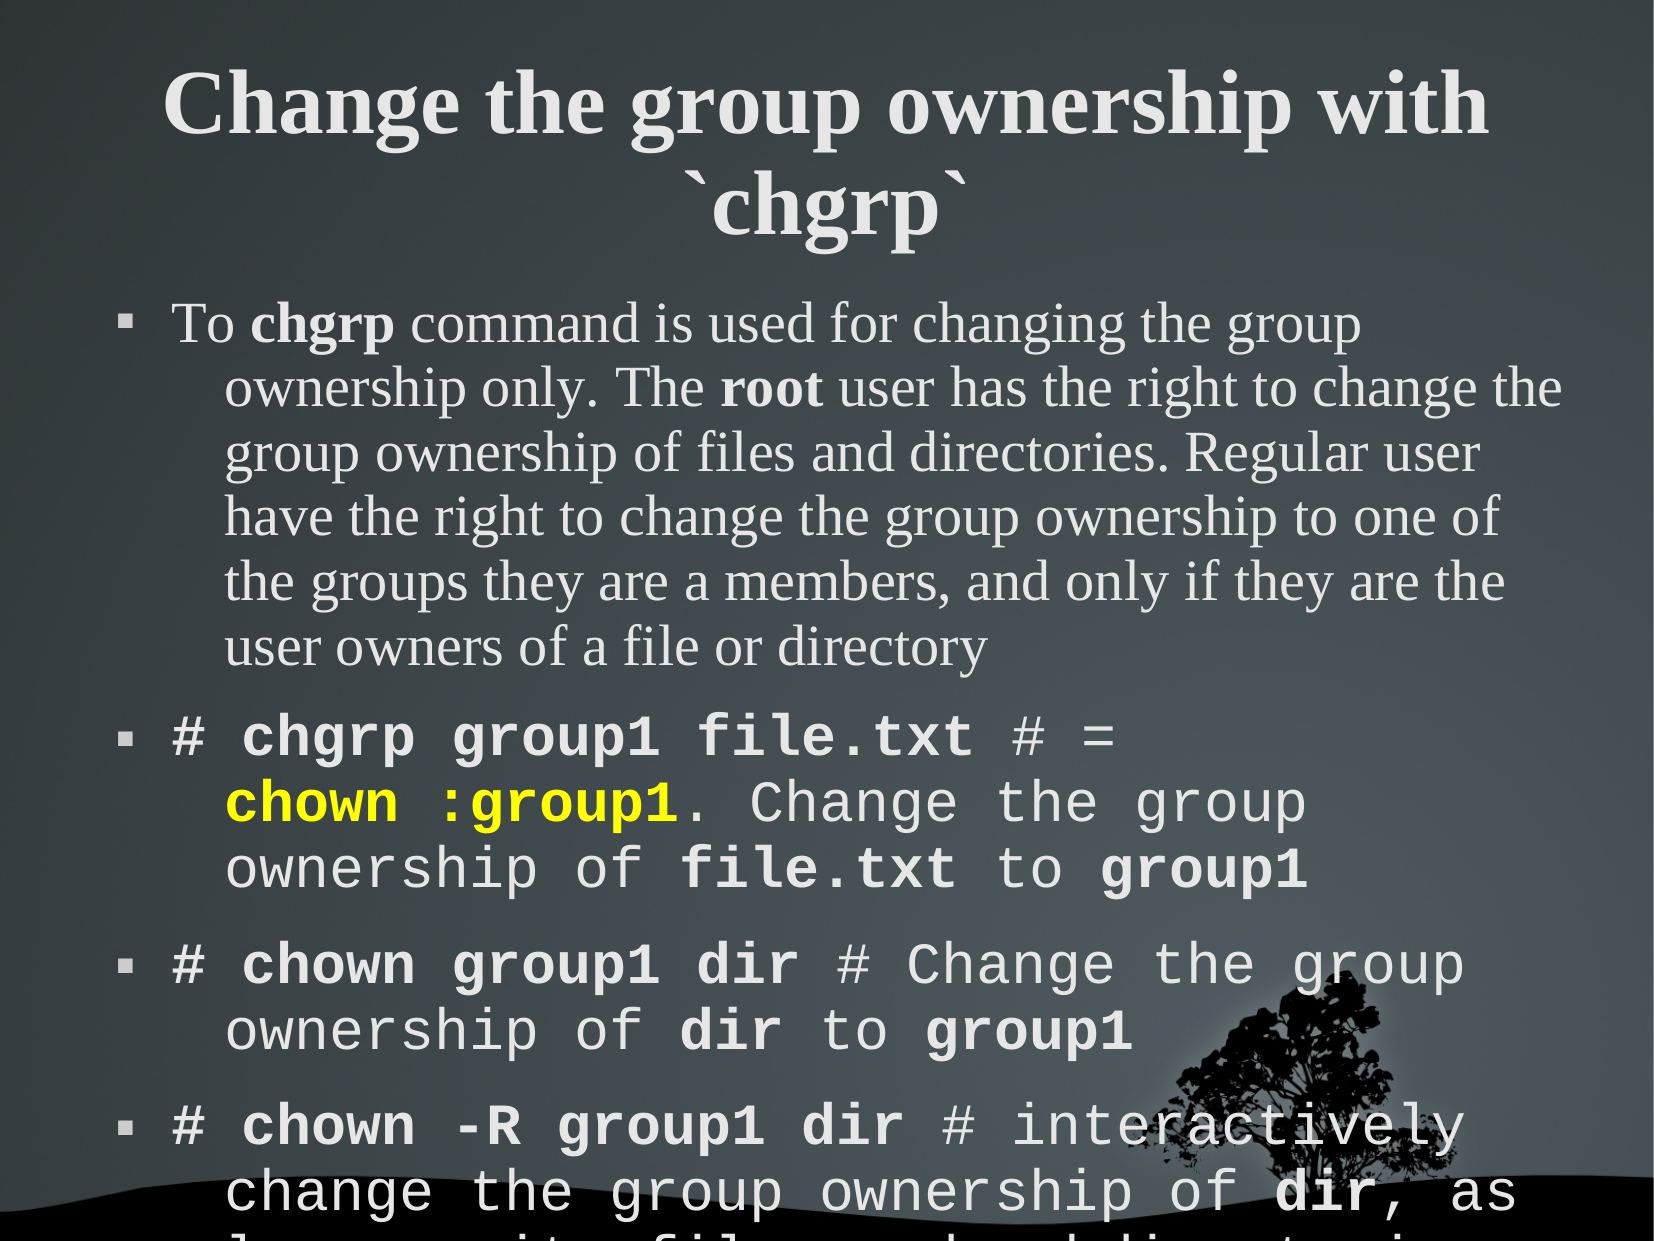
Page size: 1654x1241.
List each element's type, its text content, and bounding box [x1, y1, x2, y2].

title Change the group ownership with `chgrp` [82, 49, 1571, 257]
picture [0, 0, 1654, 1241]
list To chgrp command is used for changing the group ownership only. The root user has the right to change the group ownership of files and directories. Regular user have the right to change the group ownership to one of the groups they are a members, and only if they are the user owners of a file or directory # chgrp group1 file.txt # = chown :group1. Change the group ownership of file.txt to group1 # chown group1 dir # Change the group ownership of dir to group1 # chown -R group1 dir # interactively change the group ownership of dir, as long as its files and subdirectories, to group1 [82, 290, 1571, 1233]
